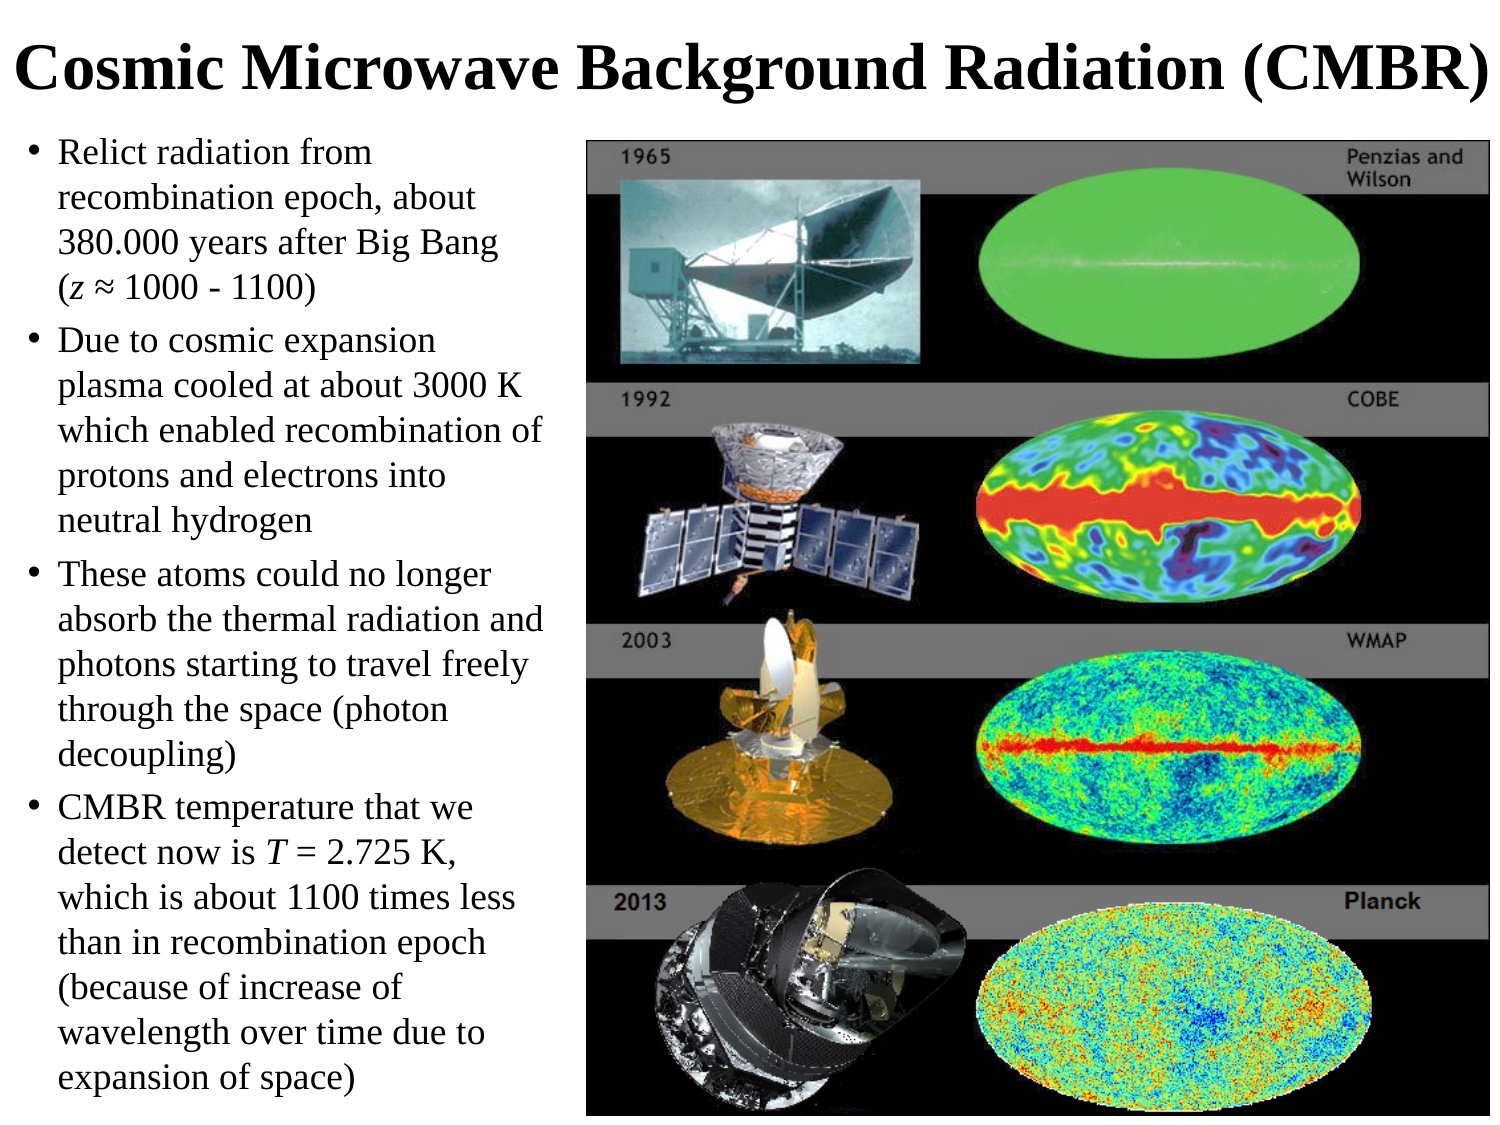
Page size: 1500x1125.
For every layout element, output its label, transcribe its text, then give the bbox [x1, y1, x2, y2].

picture [586, 140, 1490, 1116]
list Relict radiation from recombination epoch, about 380.000 years after Big Bang (z ≈ 1000 - 1100) Due to cosmic expansion plasma cooled at about 3000 К which enabled recombination of protons and electrons into neutral hydrogen These atoms could no longer absorb the thermal radiation and photons starting to travel freely through the space (photon decoupling) CMBR temperature that we detect now is Т = 2.725 K, which is about 1100 times less than in recombination epoch (because of increase of wavelength over time due to expansion of space) [12, 119, 563, 1113]
title Cosmic Microwave Background Radiation (CMBR) [0, 19, 1500, 107]
